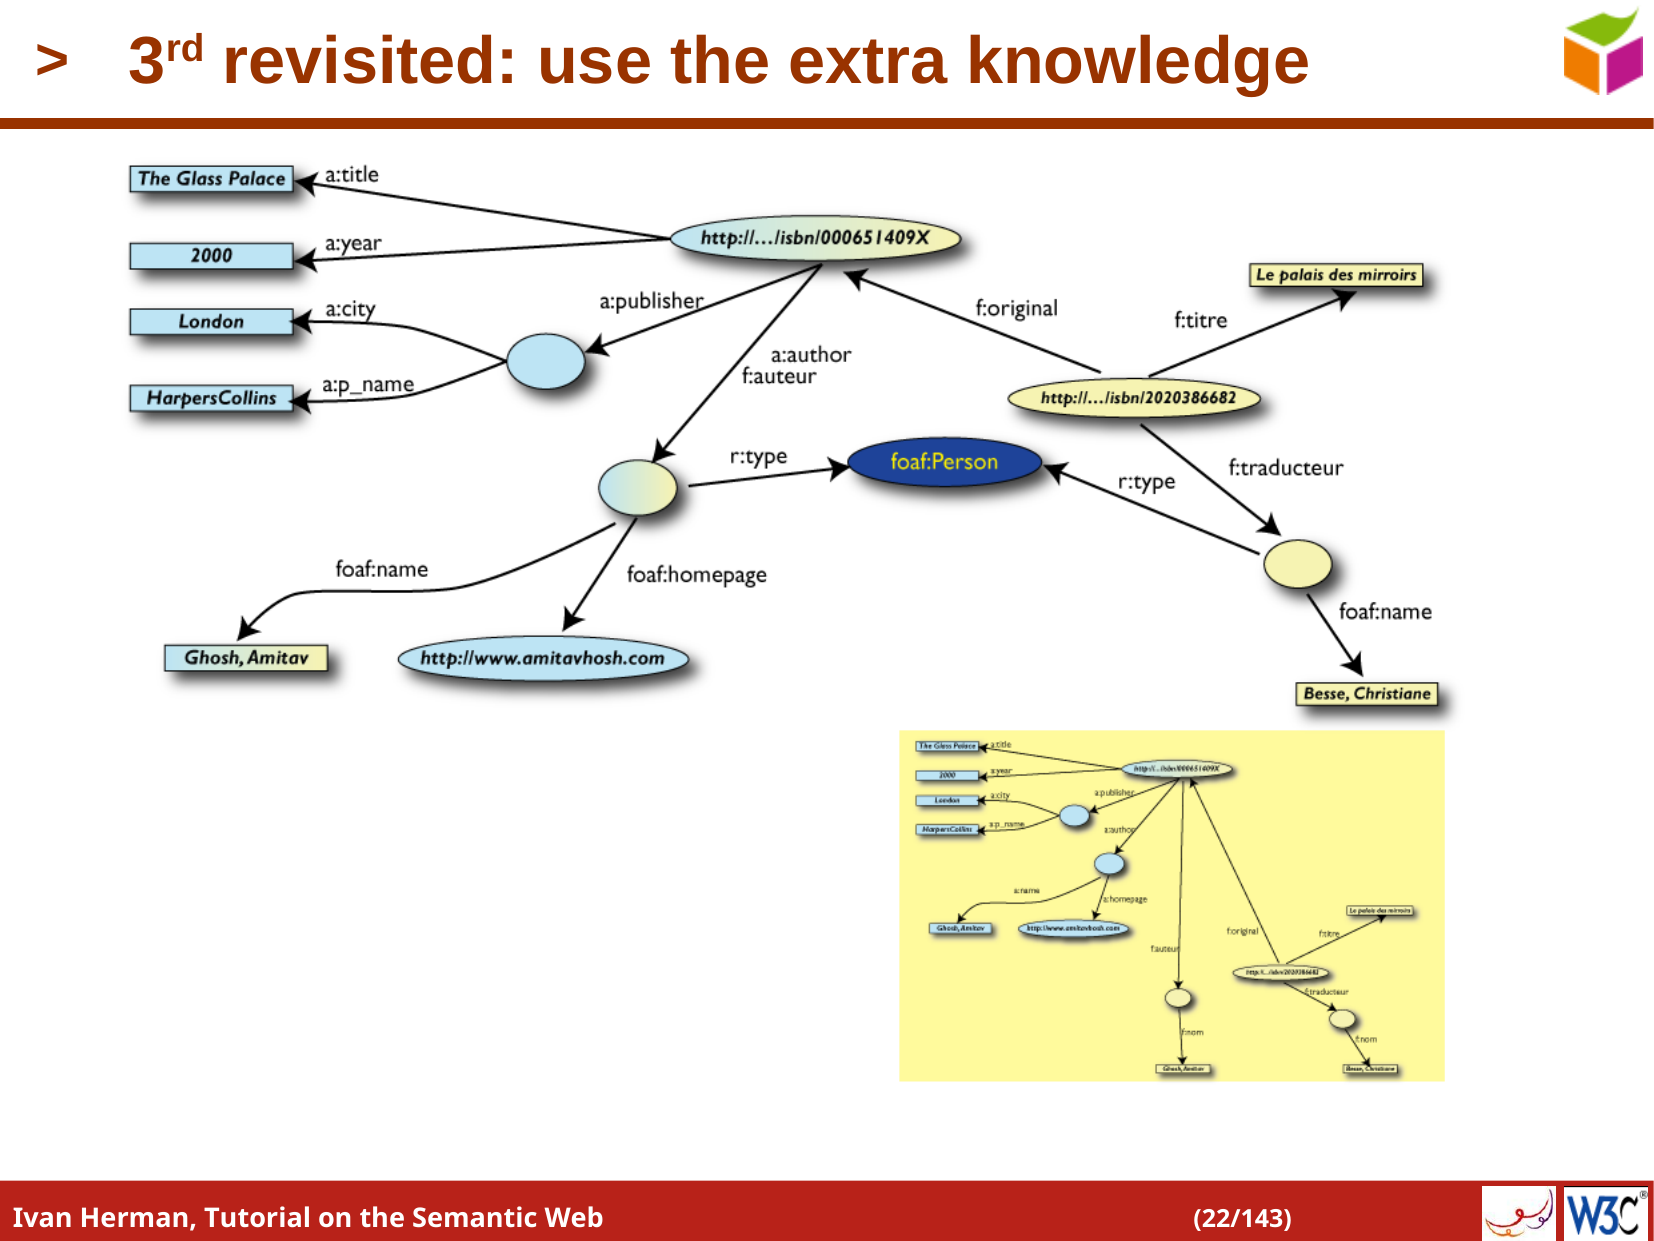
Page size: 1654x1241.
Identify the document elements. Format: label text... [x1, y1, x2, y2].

picture [1482, 1186, 1556, 1241]
title 3rd revisited: use the extra knowledge [93, 0, 1493, 119]
picture [1564, 5, 1643, 95]
picture [1564, 1186, 1648, 1241]
picture [118, 155, 1469, 1087]
